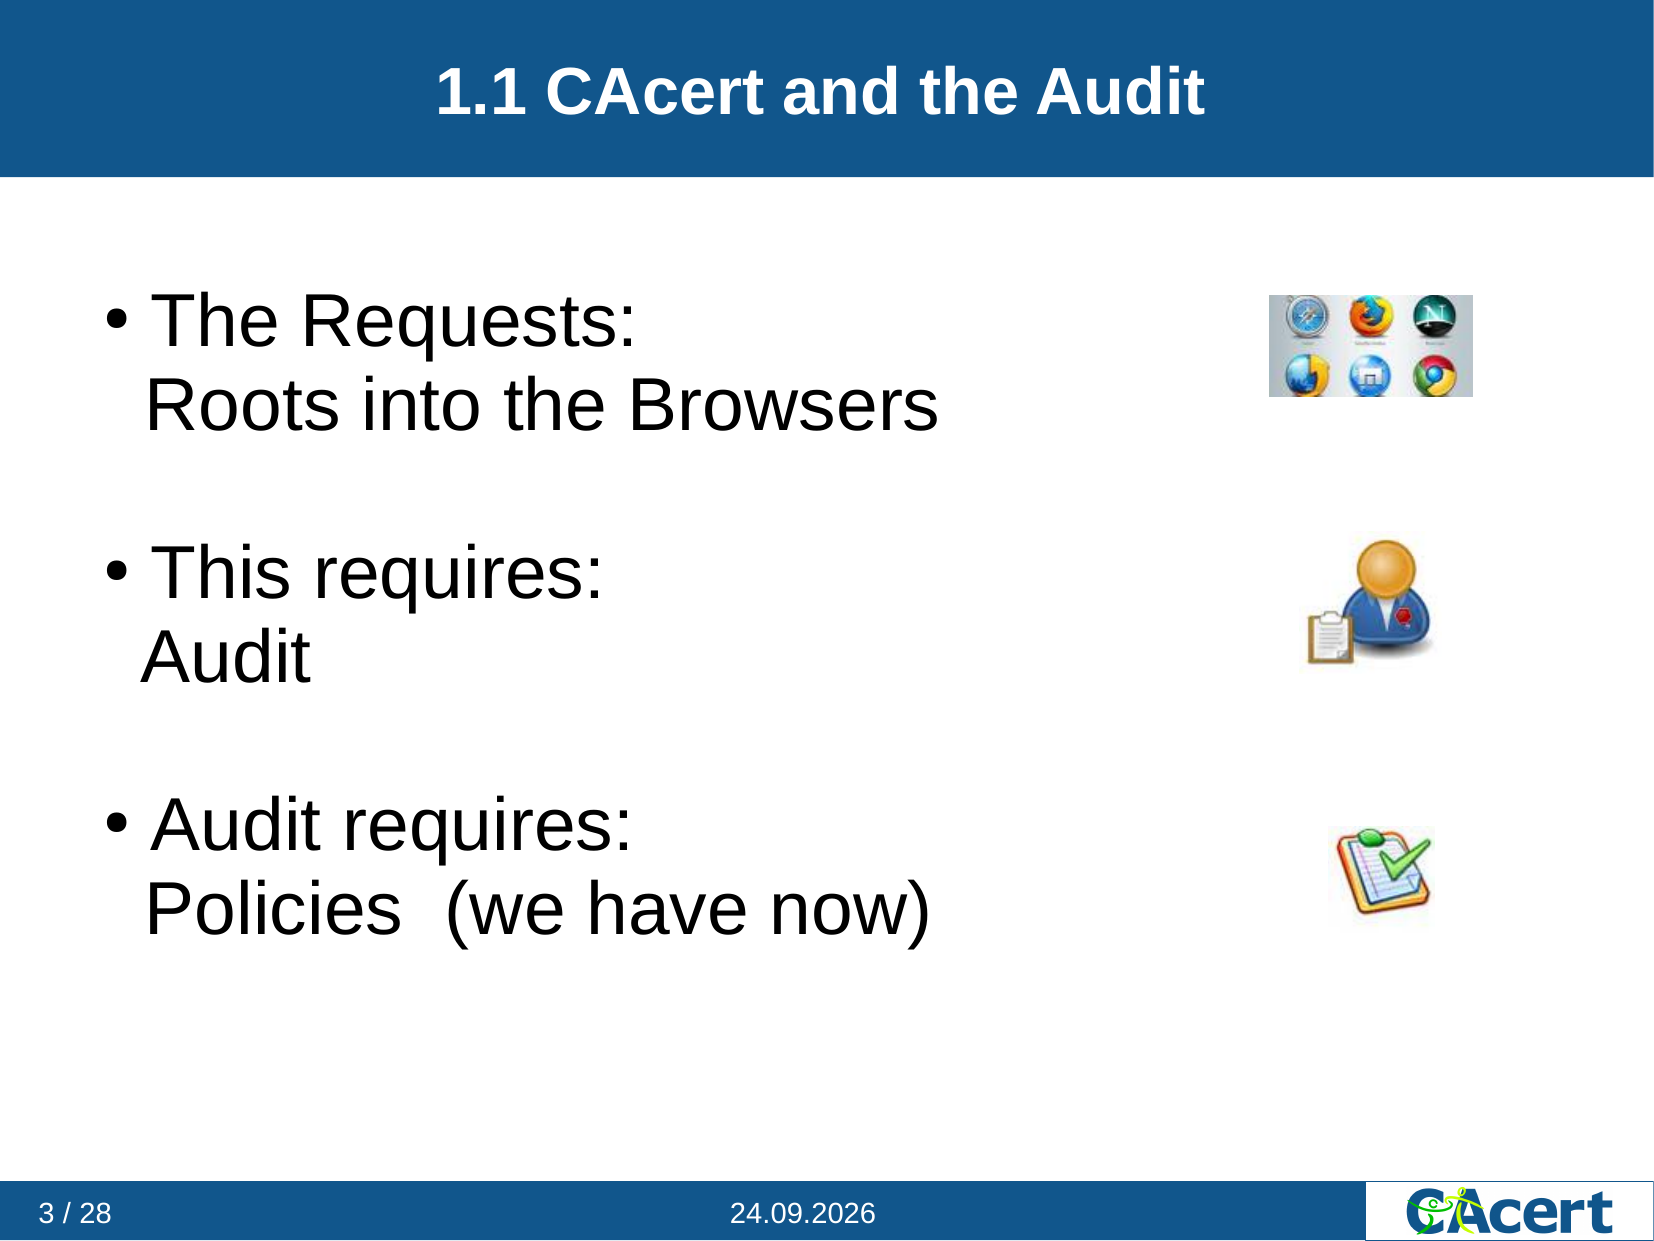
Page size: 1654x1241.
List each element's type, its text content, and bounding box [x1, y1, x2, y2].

picture [1299, 531, 1442, 674]
text_box The Requests: Roots into the Browsers This requires: Audit Audit requires: Policies (we have now) [88, 270, 956, 958]
picture [1328, 826, 1435, 933]
title 1.1 CAcert and the Audit [76, 17, 1565, 166]
picture [1269, 295, 1473, 397]
picture [1406, 1186, 1613, 1235]
